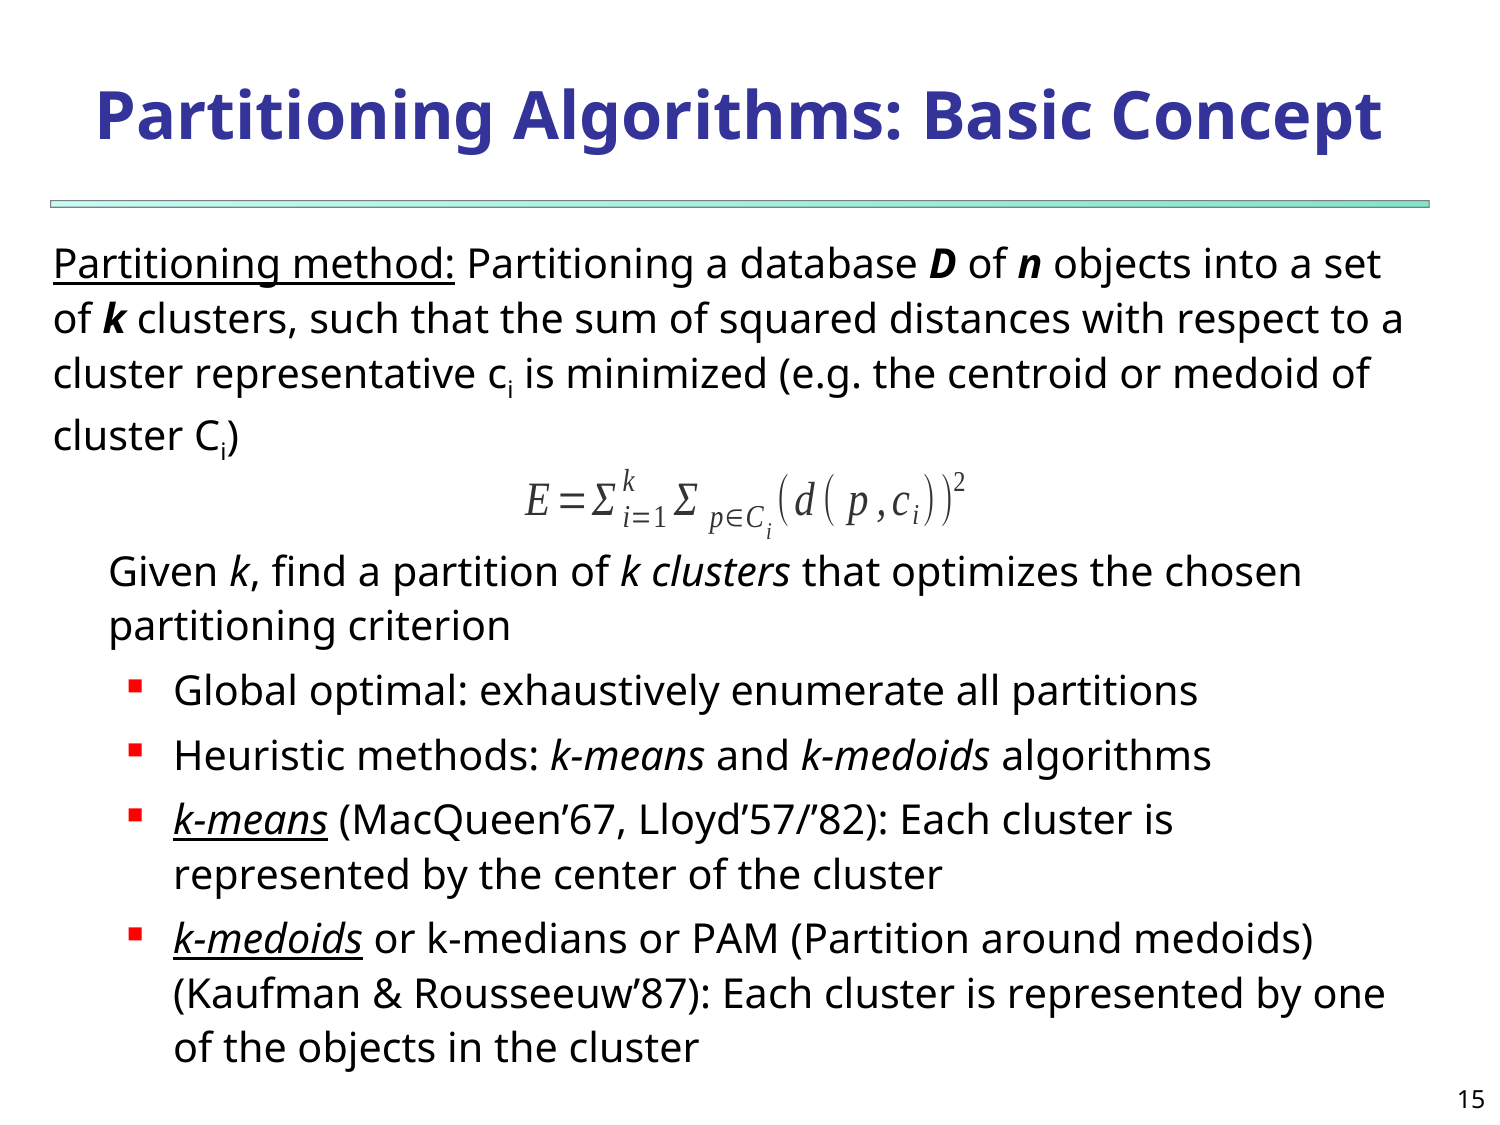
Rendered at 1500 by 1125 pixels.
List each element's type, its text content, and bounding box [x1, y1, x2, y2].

list Partitioning method: Partitioning a database D of n objects into a set of k clusters, such that the sum of squared distances with respect to a cluster representative ci is minimized (e.g. the centroid or medoid of cluster Ci) Given k, find a partition of k clusters that optimizes the chosen partitioning criterion Global optimal: exhaustively enumerate all partitions Heuristic methods: k-means and k-medoids algorithms k-means (MacQueen’67, Lloyd’57/’82): Each cluster is represented by the center of the cluster k-medoids or k-medians or PAM (Partition around medoids) (Kaufman & Rousseeuw’87): Each cluster is represented by one of the objects in the cluster [37, 224, 1438, 1088]
text_box [512, 464, 981, 546]
title Partitioning Algorithms: Basic Concept [50, 24, 1429, 201]
text_box 18 [1187, 1062, 1500, 1125]
